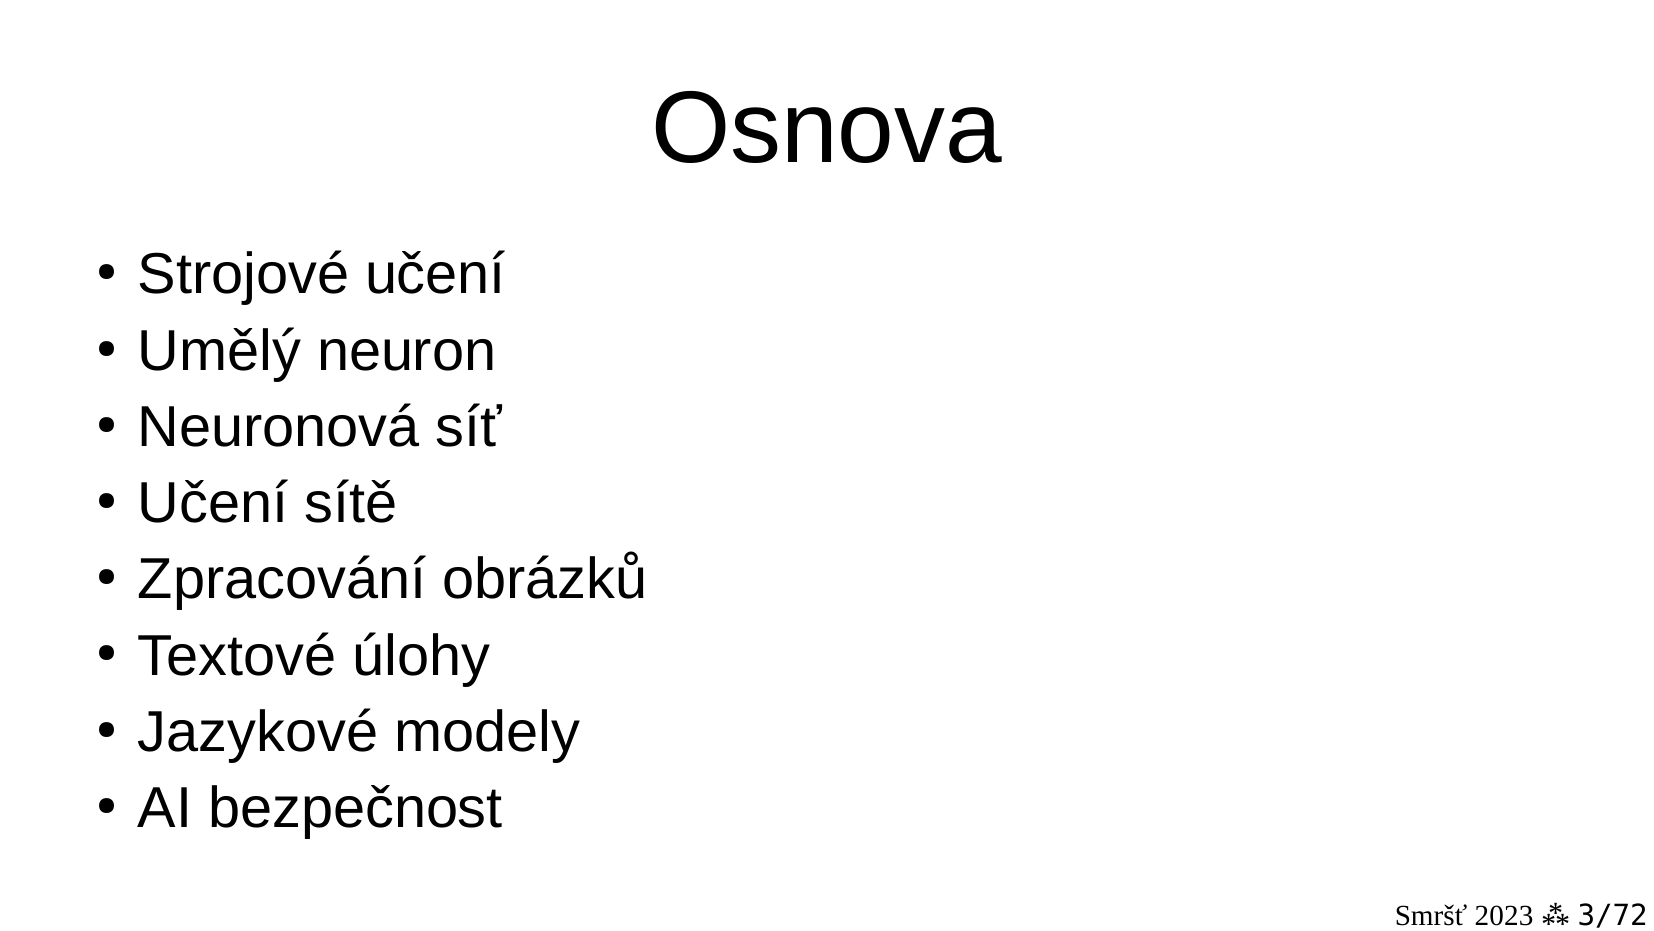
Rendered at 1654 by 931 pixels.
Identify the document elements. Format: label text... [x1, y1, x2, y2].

title Osnova [82, 41, 1571, 214]
list Strojové učení Umělý neuron Neuronová síť Učení sítě Zpracování obrázků Textové úlohy Jazykové modely AI bezpečnost [82, 241, 1571, 842]
